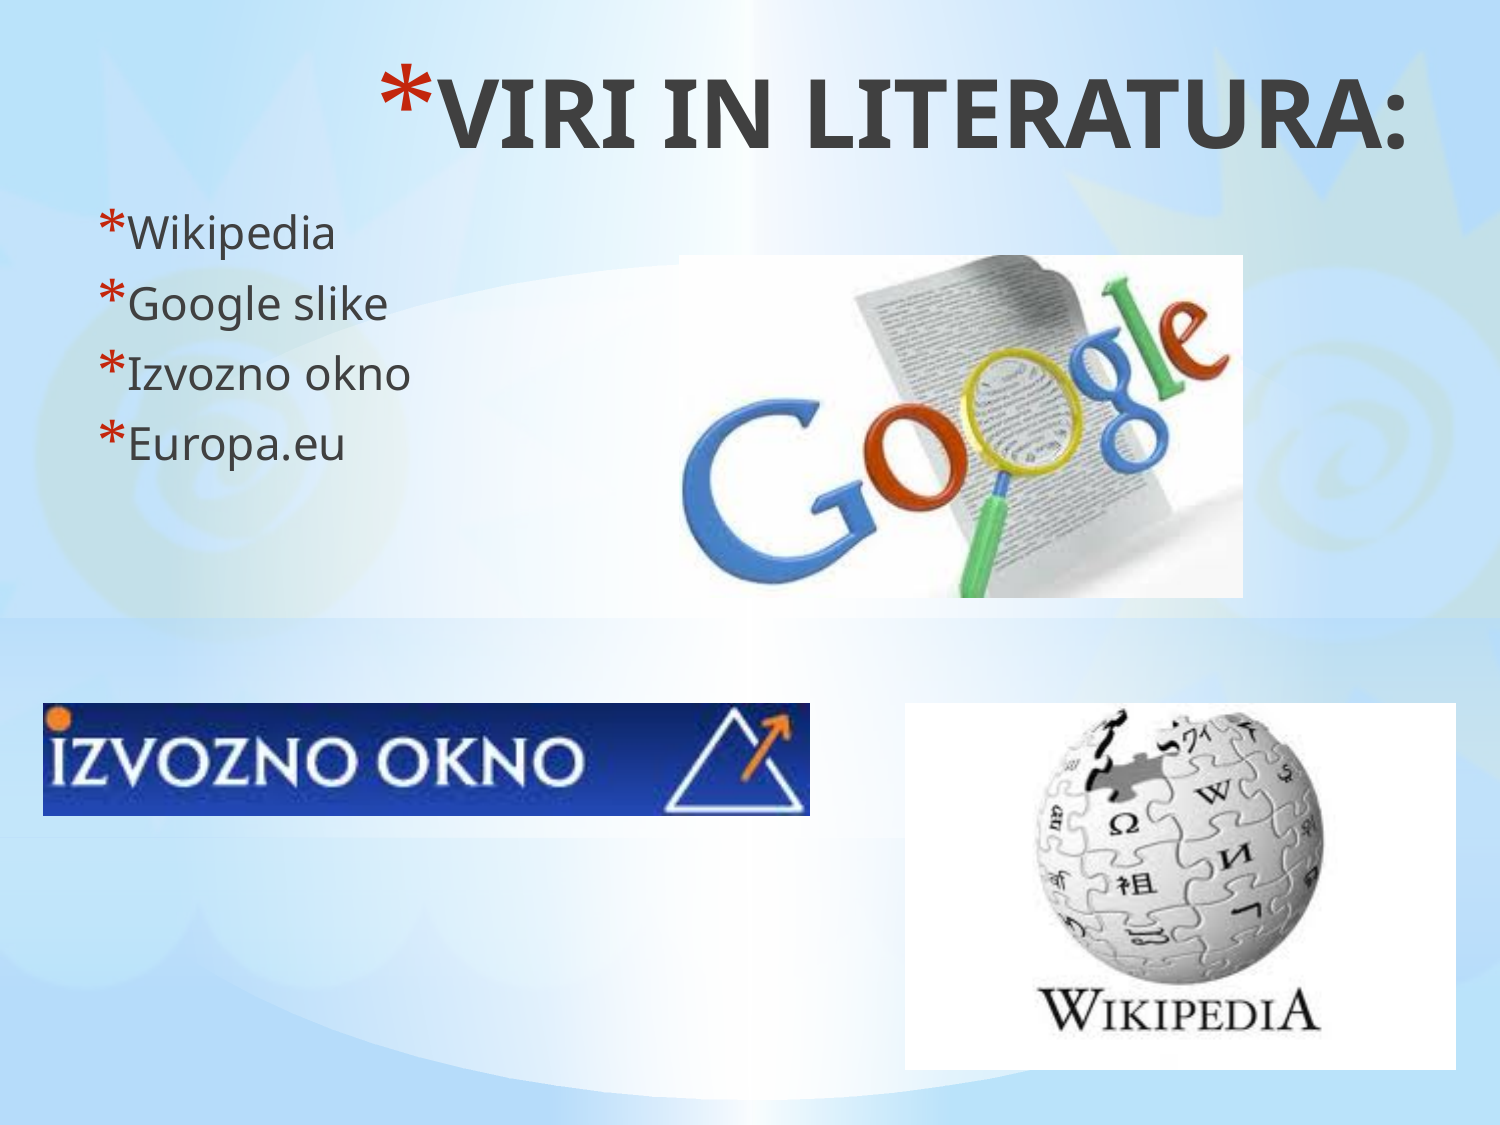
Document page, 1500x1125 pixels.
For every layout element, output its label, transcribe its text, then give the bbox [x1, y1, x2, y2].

title VIRI IN LITERATURA: [75, 45, 1425, 196]
picture [679, 255, 1243, 598]
picture [43, 703, 810, 816]
picture [905, 703, 1456, 1070]
list Wikipedia Google slike Izvozno okno Europa.eu [75, 196, 1425, 1005]
